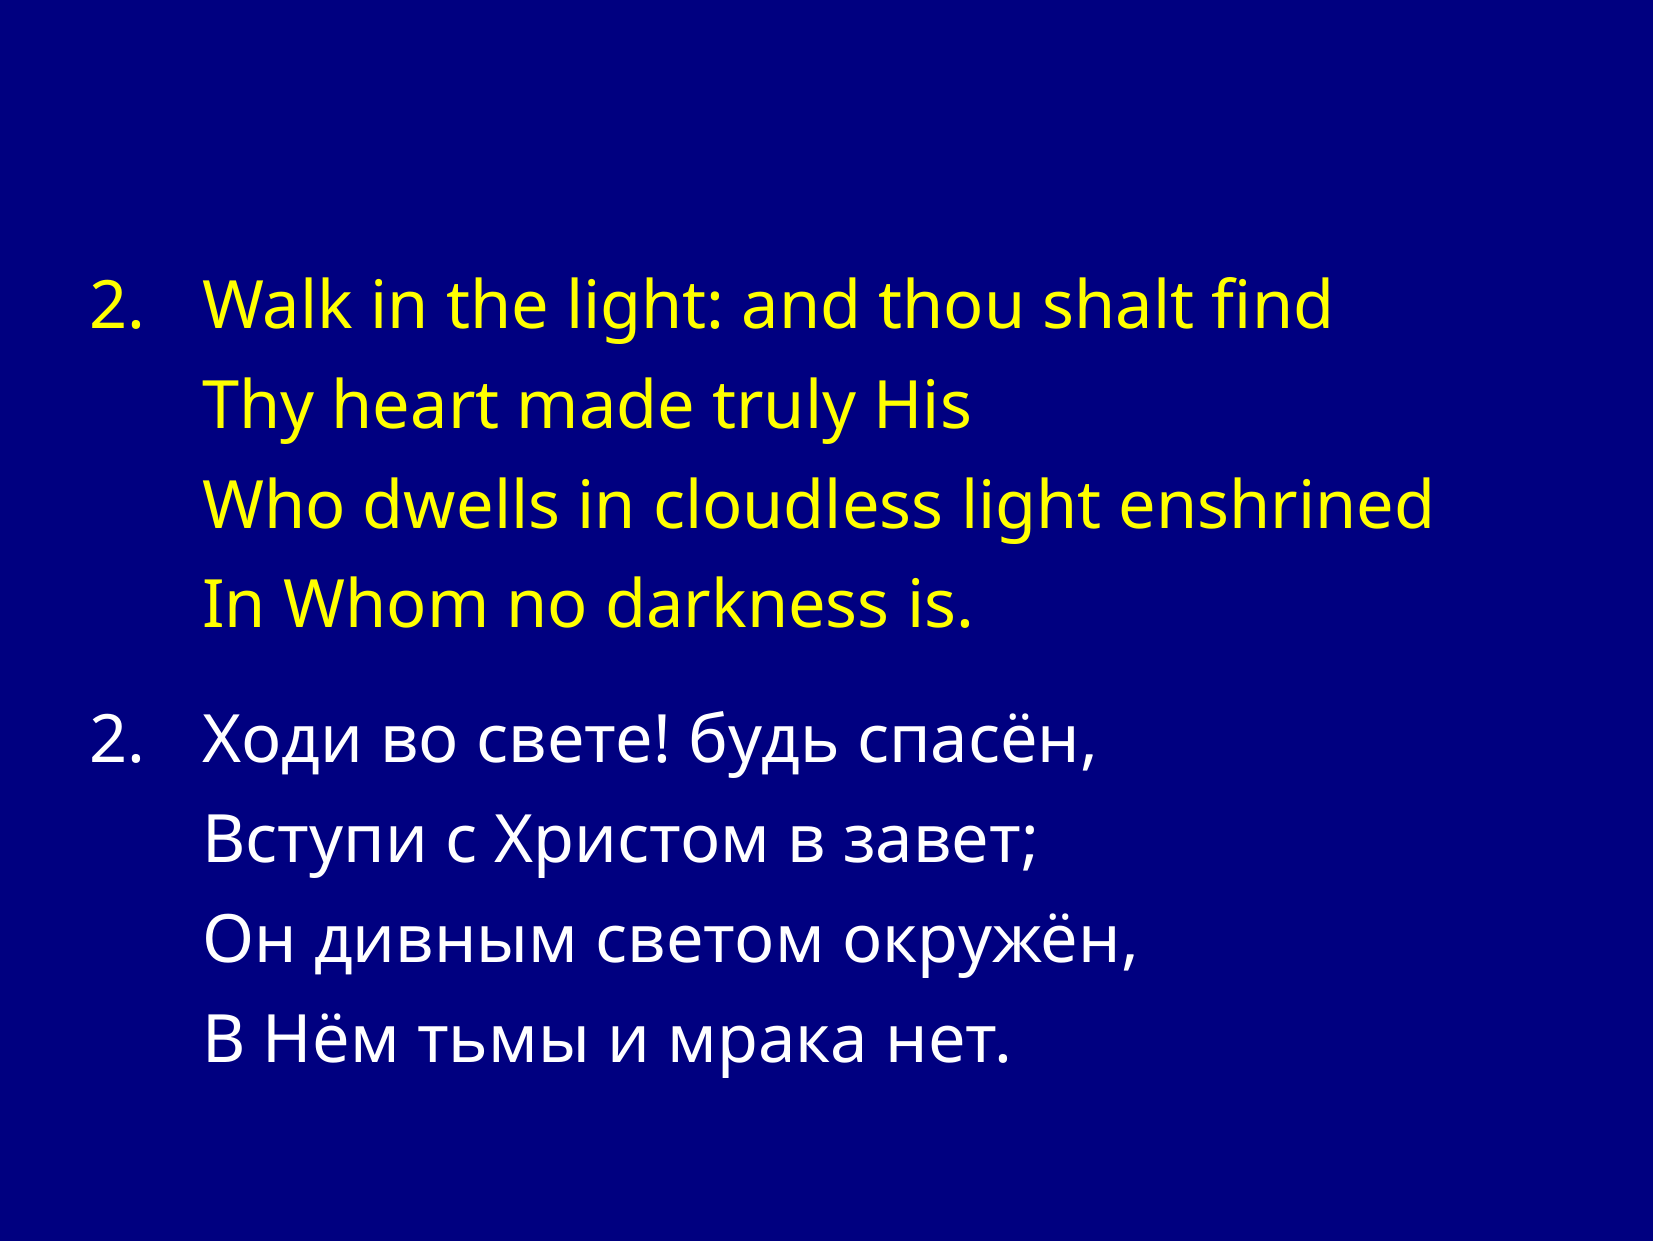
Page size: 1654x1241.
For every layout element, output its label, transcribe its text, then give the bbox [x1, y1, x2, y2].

text_box 2. Ходи во свете! будь спасён, Вступи с Христом в завет; Он дивным светом окружён, В Нём тьмы и мрака нет. [75, 675, 1576, 1163]
text_box 2. Walk in the light: and thou shalt find Thy heart made truly His Who dwells in cloudless light enshrined In Whom no darkness is. [75, 150, 1576, 638]
